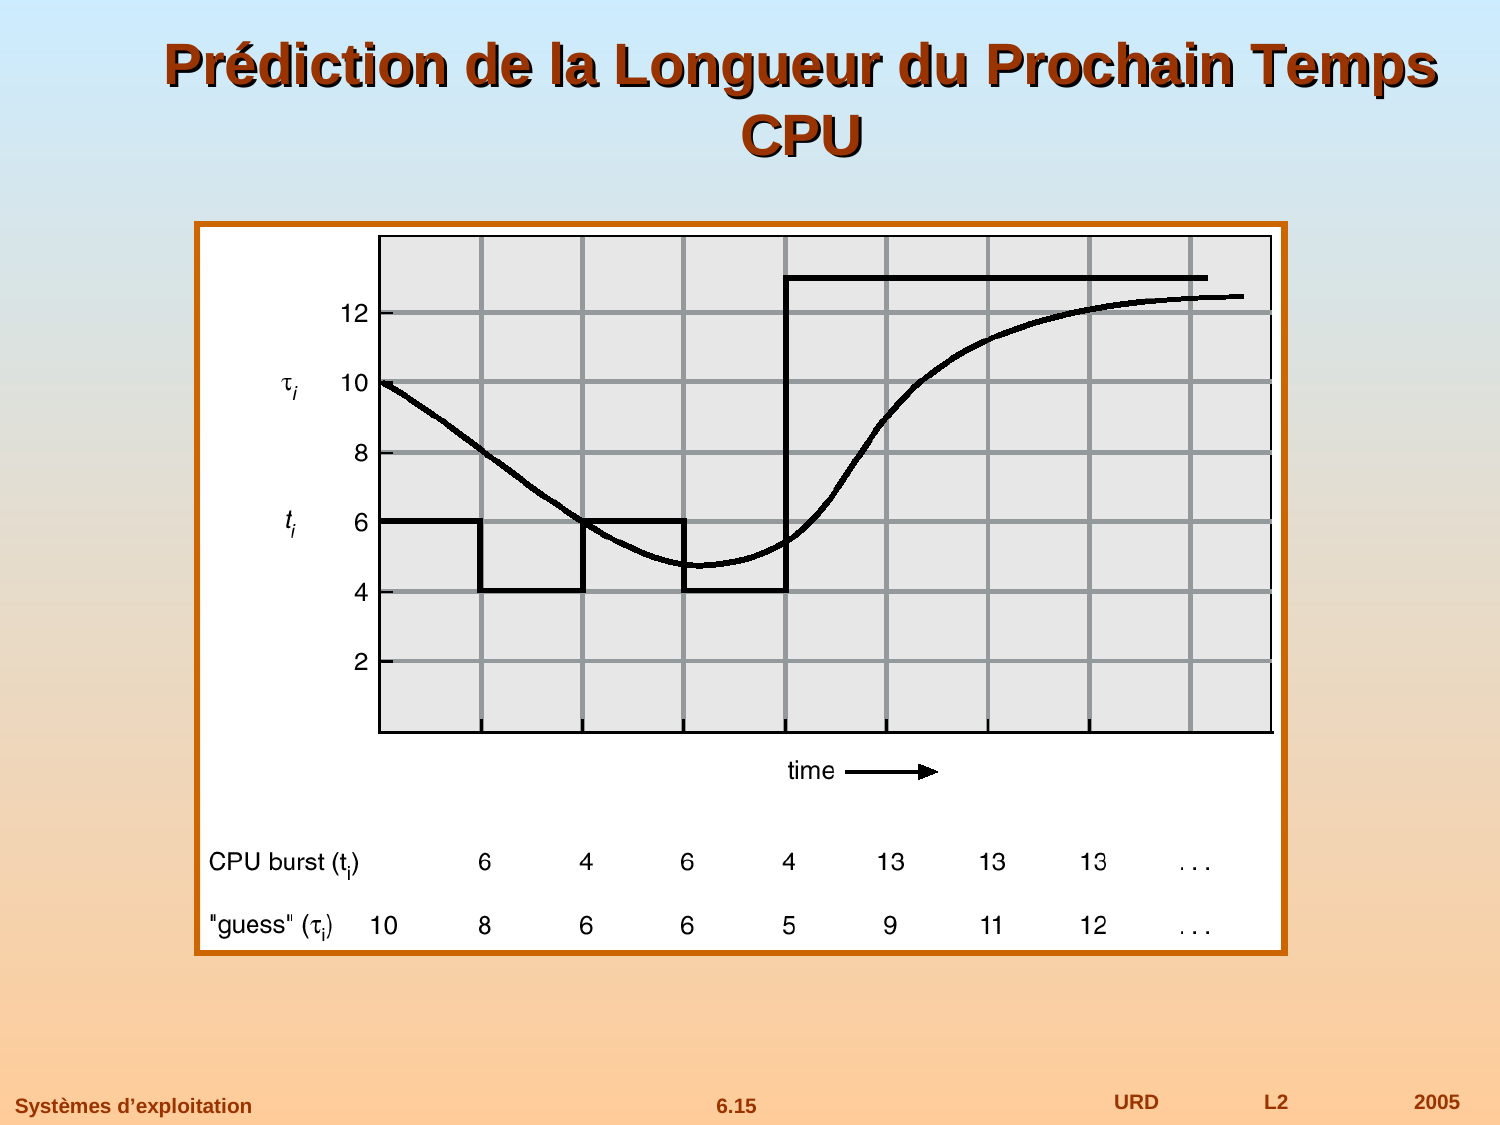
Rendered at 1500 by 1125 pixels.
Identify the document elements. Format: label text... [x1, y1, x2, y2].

picture [200, 226, 1282, 951]
title Prédiction de la Longueur du Prochain Temps CPU [135, 35, 1468, 175]
